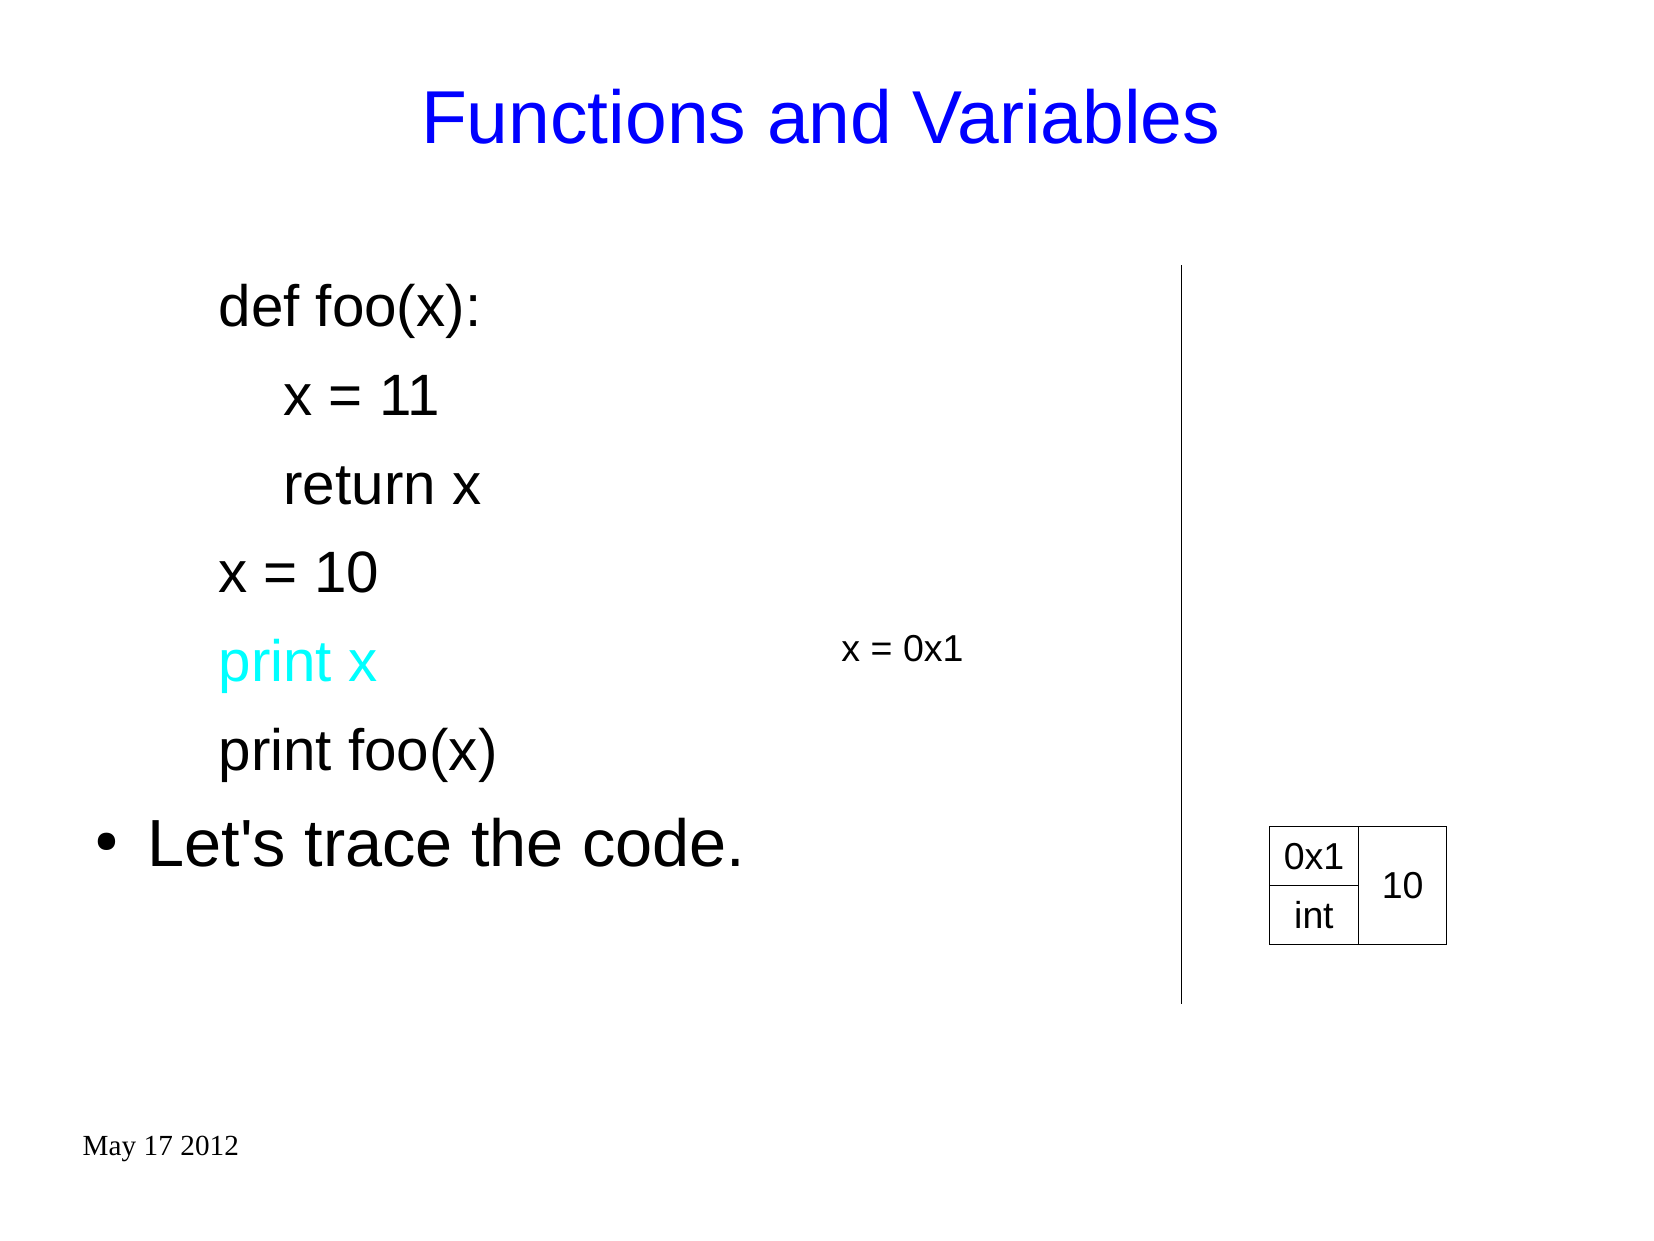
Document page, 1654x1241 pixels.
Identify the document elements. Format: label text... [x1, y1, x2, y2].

title Functions and Variables [76, 58, 1565, 178]
text_box x = 0x1 [826, 620, 979, 677]
text_box int [1269, 886, 1358, 945]
text_box 10 [1358, 826, 1447, 945]
list def foo(x): x = 11 return x x = 10 print x print foo(x) Let's trace the code. [76, 274, 803, 1093]
text_box 0x1 [1269, 826, 1358, 886]
